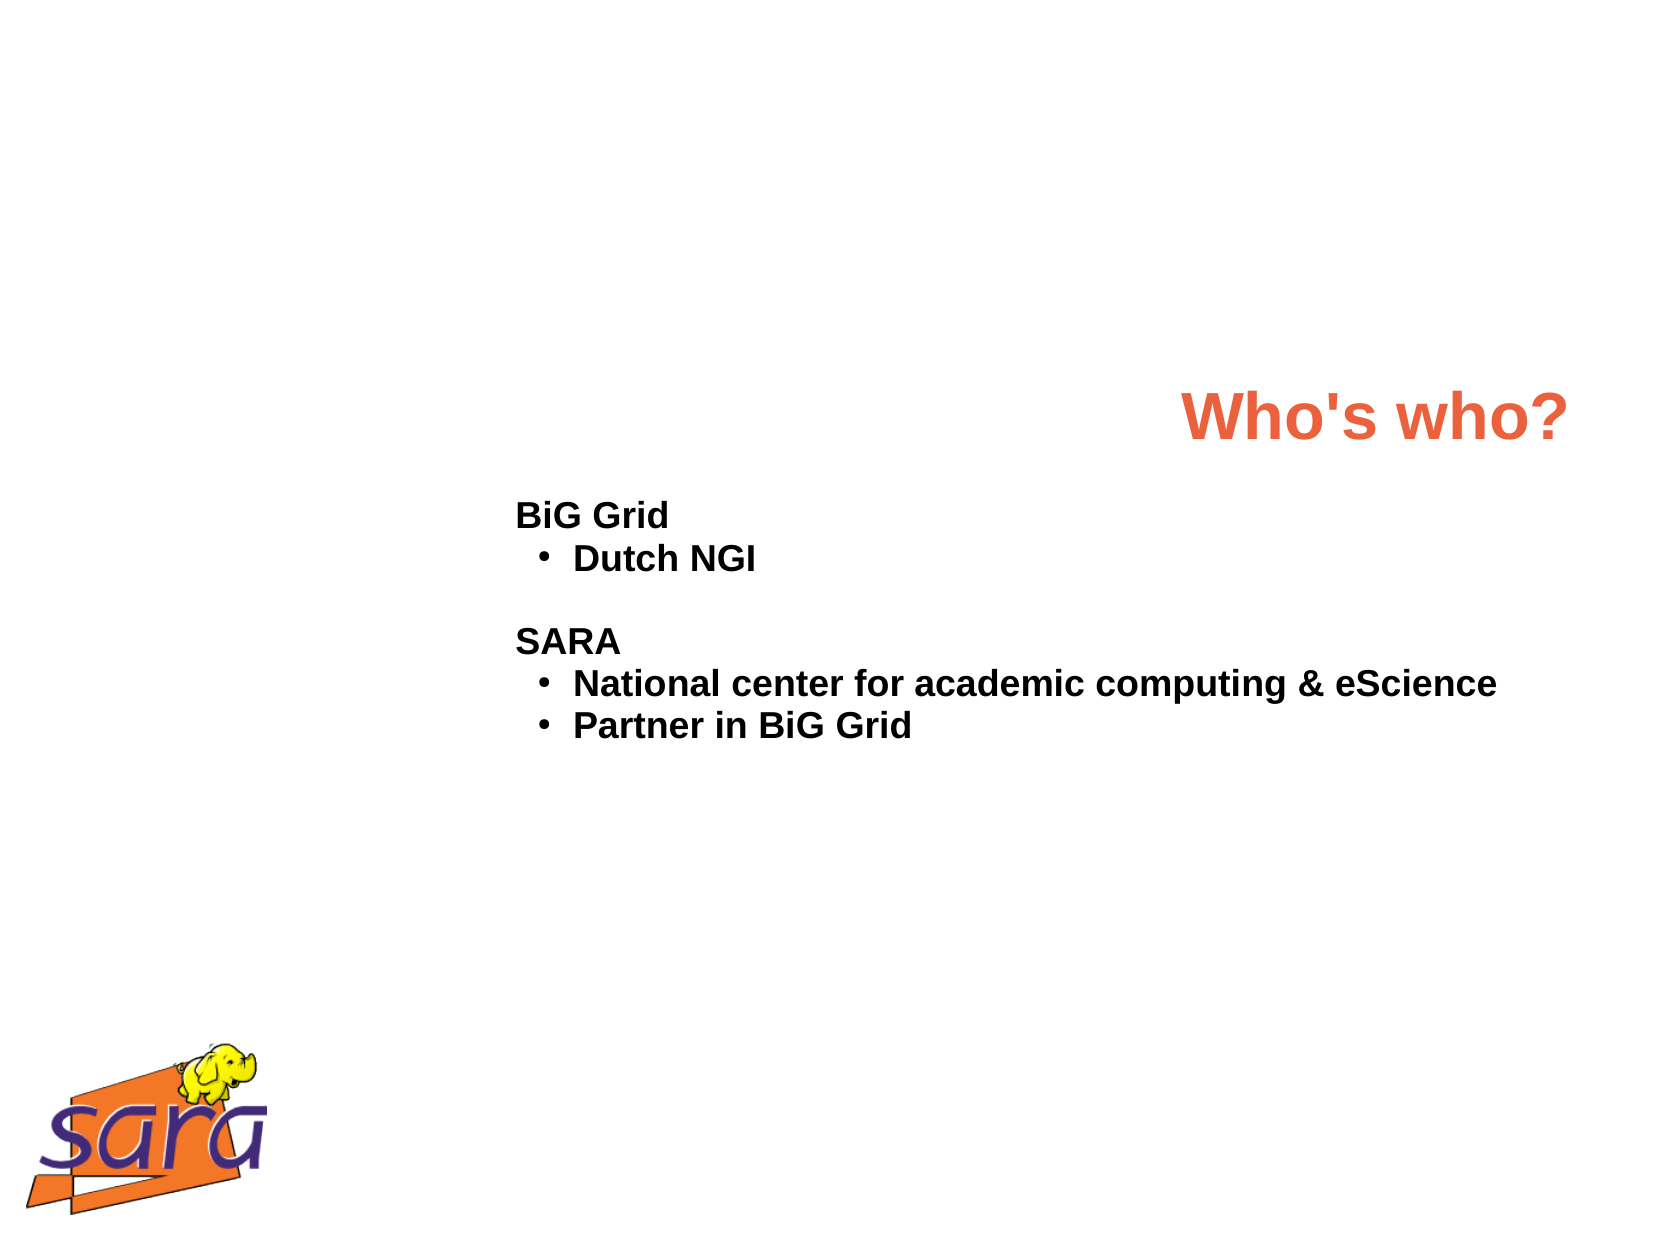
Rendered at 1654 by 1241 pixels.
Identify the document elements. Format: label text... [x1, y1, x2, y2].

text_box BiG Grid Dutch NGI SARA National center for academic computing & eScience Partner in BiG Grid [487, 487, 1576, 938]
picture [26, 1029, 267, 1215]
title Who's who? [82, 344, 1571, 488]
